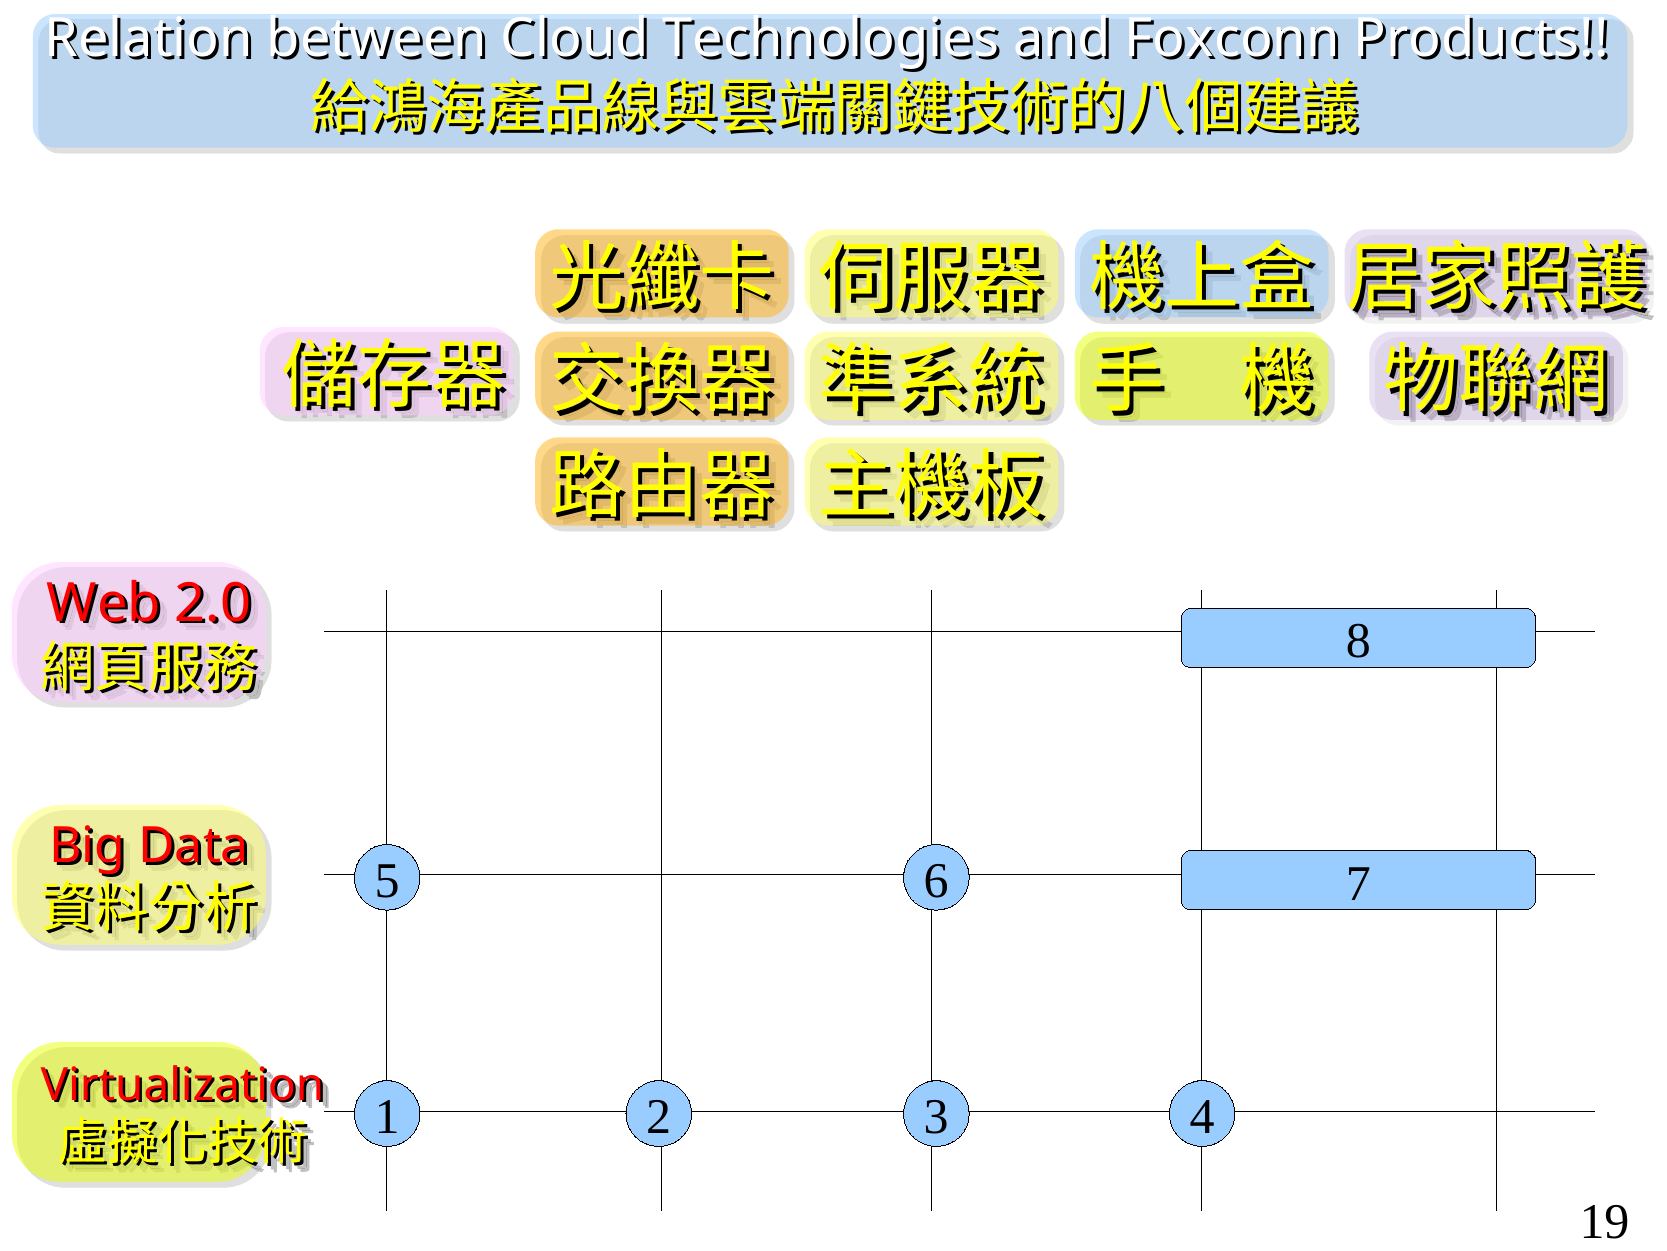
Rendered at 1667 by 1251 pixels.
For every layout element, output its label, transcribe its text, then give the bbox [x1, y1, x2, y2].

text_box 路由器 [535, 437, 789, 526]
text_box 儲存器 [259, 327, 514, 416]
text_box 居家照護 [1602, 291, 1616, 304]
text_box 伺服器 [804, 229, 1059, 318]
text_box 6 [903, 844, 970, 911]
text_box 機上盒 [1074, 229, 1329, 318]
text_box Virtualization 虛擬化技術 [11, 1041, 266, 1182]
text_box 準系統 [804, 331, 1059, 420]
text_box 7 [1181, 850, 1536, 910]
text_box 4 [1169, 1080, 1235, 1147]
text_box Web 2.0 網頁服務 [11, 562, 266, 702]
text_box 主機板 [804, 437, 1059, 526]
text_box 1 [354, 1080, 420, 1147]
text_box 手 機 [1074, 331, 1329, 420]
text_box 3 [903, 1080, 970, 1147]
text_box 5 [354, 844, 420, 911]
text_box 8 [1181, 608, 1536, 668]
text_box 居家照護 [1344, 229, 1648, 318]
text_box Big Data 資料分析 [11, 804, 266, 945]
text_box 物聯網 [1369, 331, 1623, 420]
text_box 2 [625, 1080, 692, 1147]
text_box 交換器 [535, 331, 789, 420]
text_box 光纖卡 [535, 229, 789, 318]
text_box Relation between Cloud Technologies and Foxconn Products!! 給鴻海產品線與雲端關鍵技術的八個建議 [2, 0, 1667, 148]
